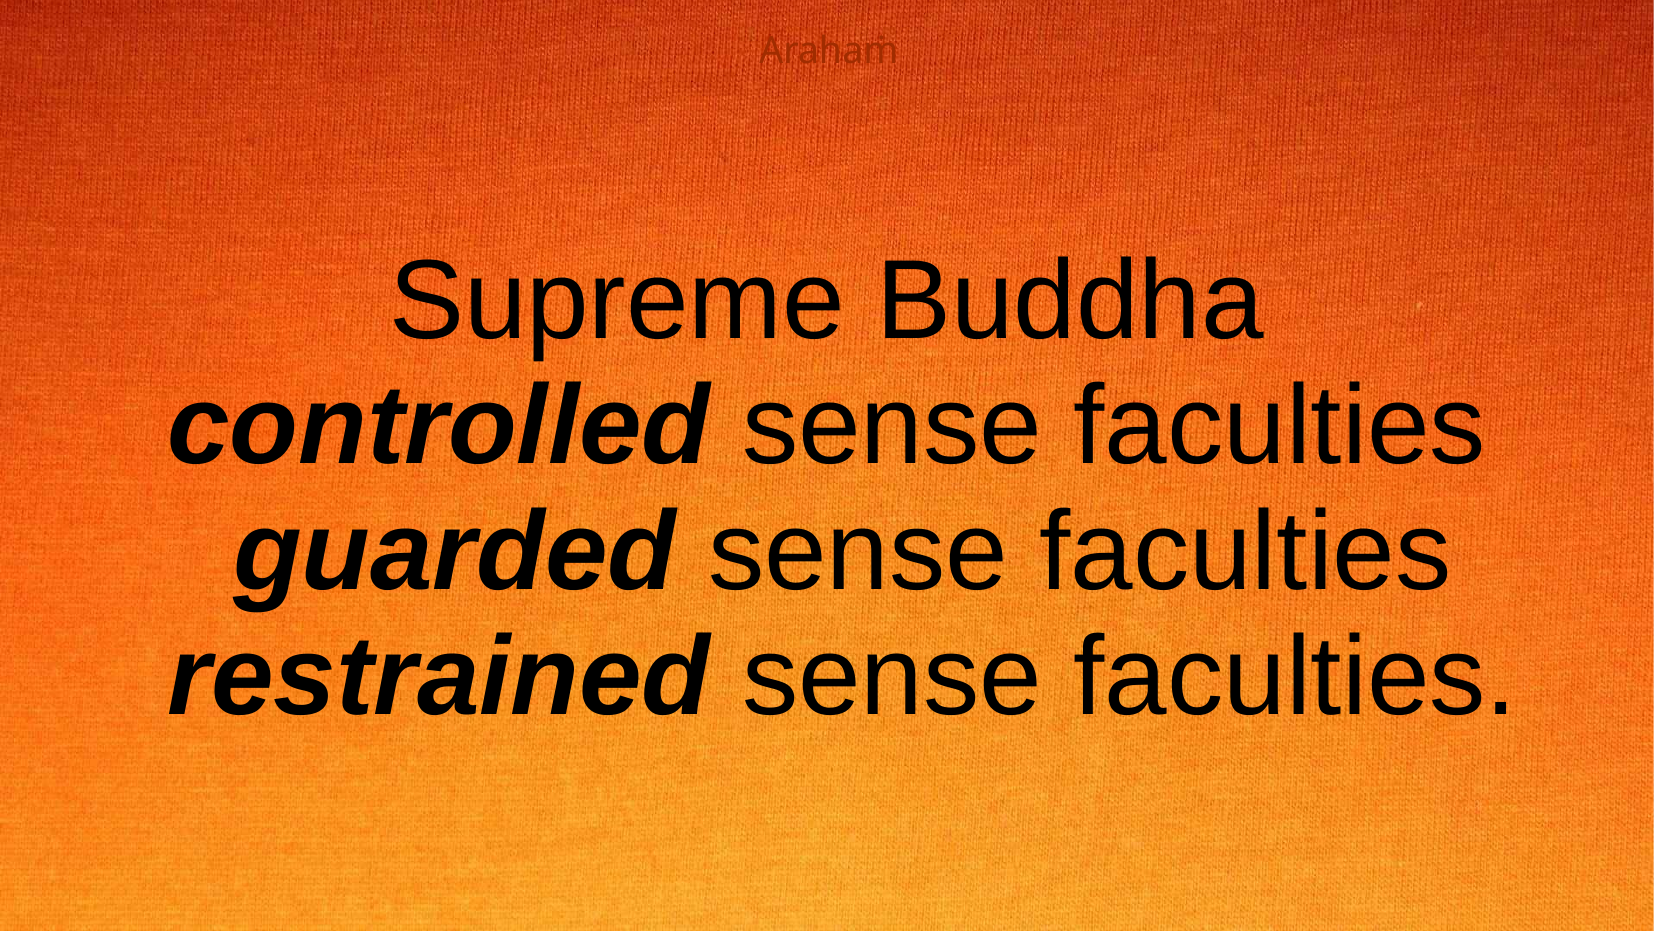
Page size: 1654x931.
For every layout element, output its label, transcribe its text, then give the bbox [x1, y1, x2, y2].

text_box Arahaṁ [1, 16, 1654, 77]
picture [0, 0, 1654, 931]
subtitle Supreme Buddha controlled sense faculties guarded sense faculties restrained sense faculties. [82, 217, 1571, 758]
